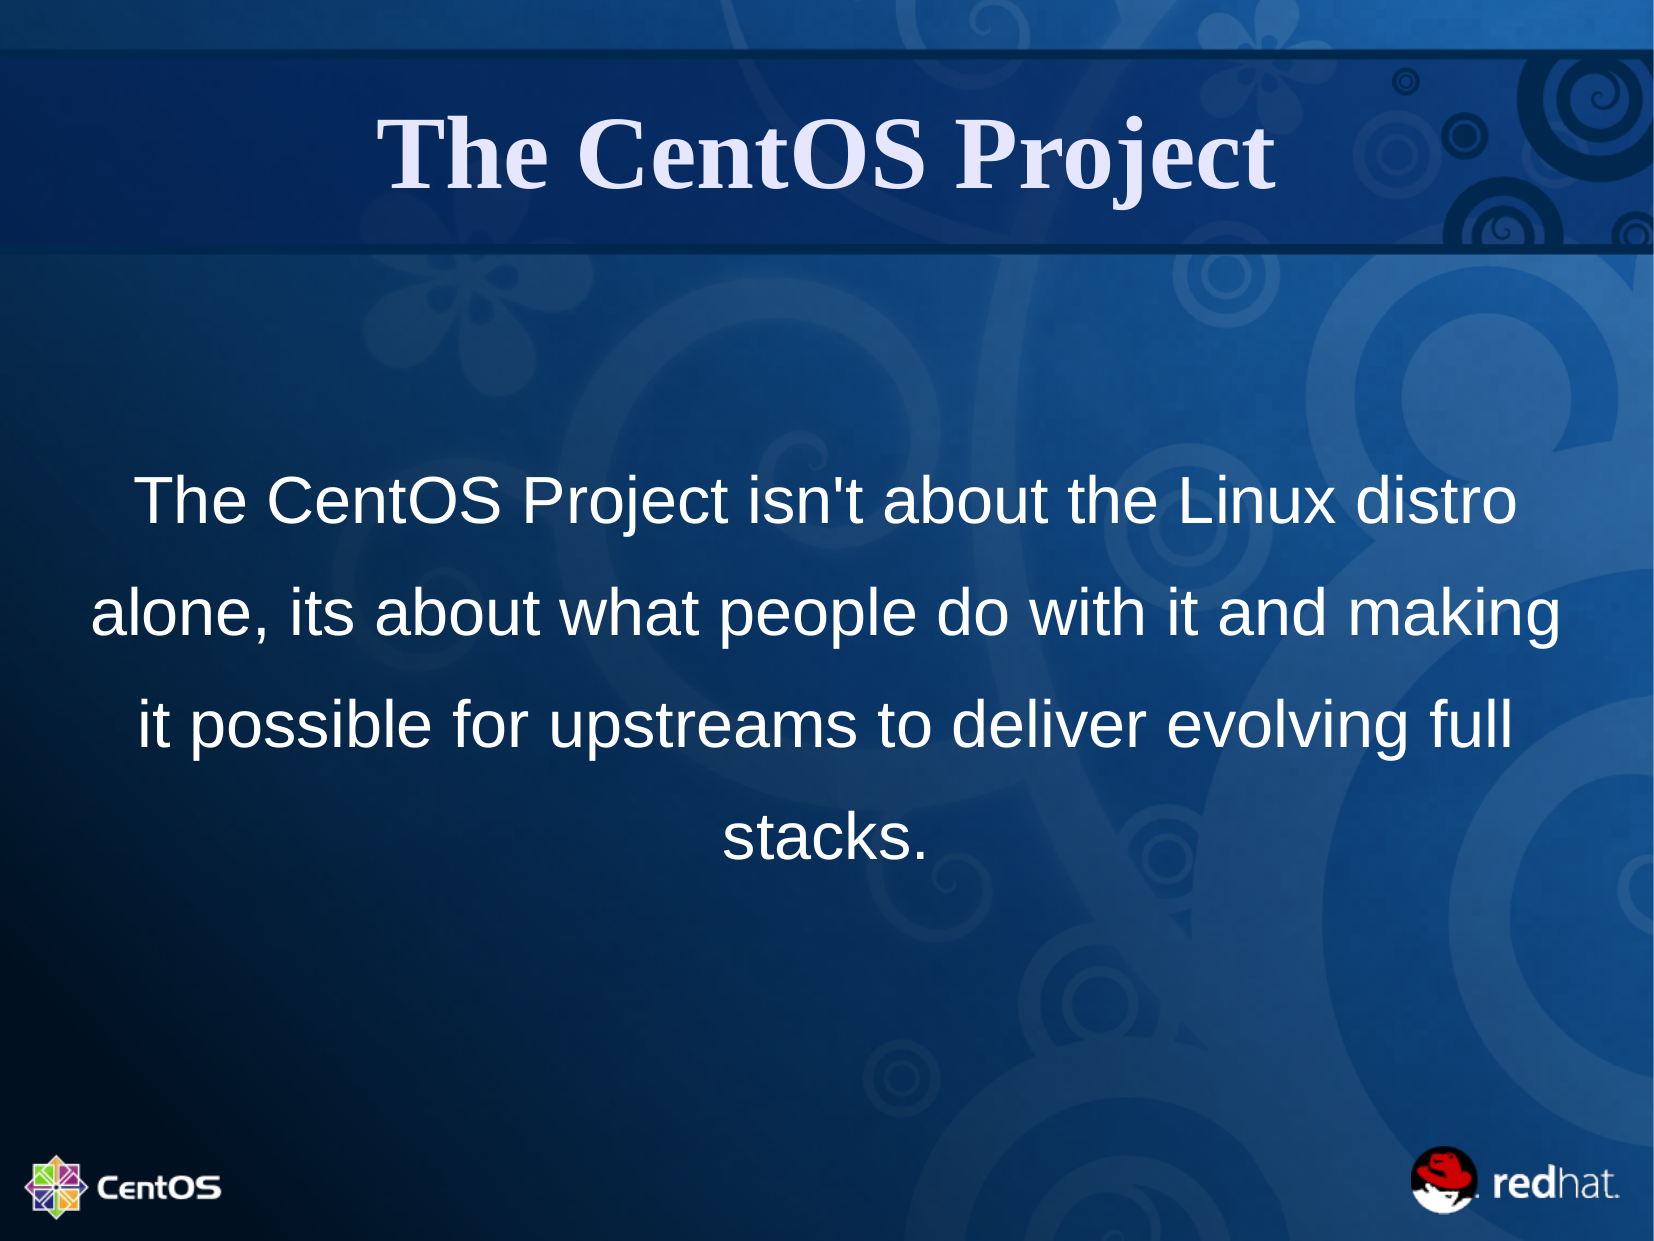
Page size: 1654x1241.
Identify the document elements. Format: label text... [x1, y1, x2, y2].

subtitle The CentOS Project isn't about the Linux distro alone, its about what people do with it and making it possible for upstreams to deliver evolving full stacks. [82, 290, 1571, 1010]
picture [0, 0, 1654, 1241]
title The CentOS Project [82, 49, 1571, 257]
